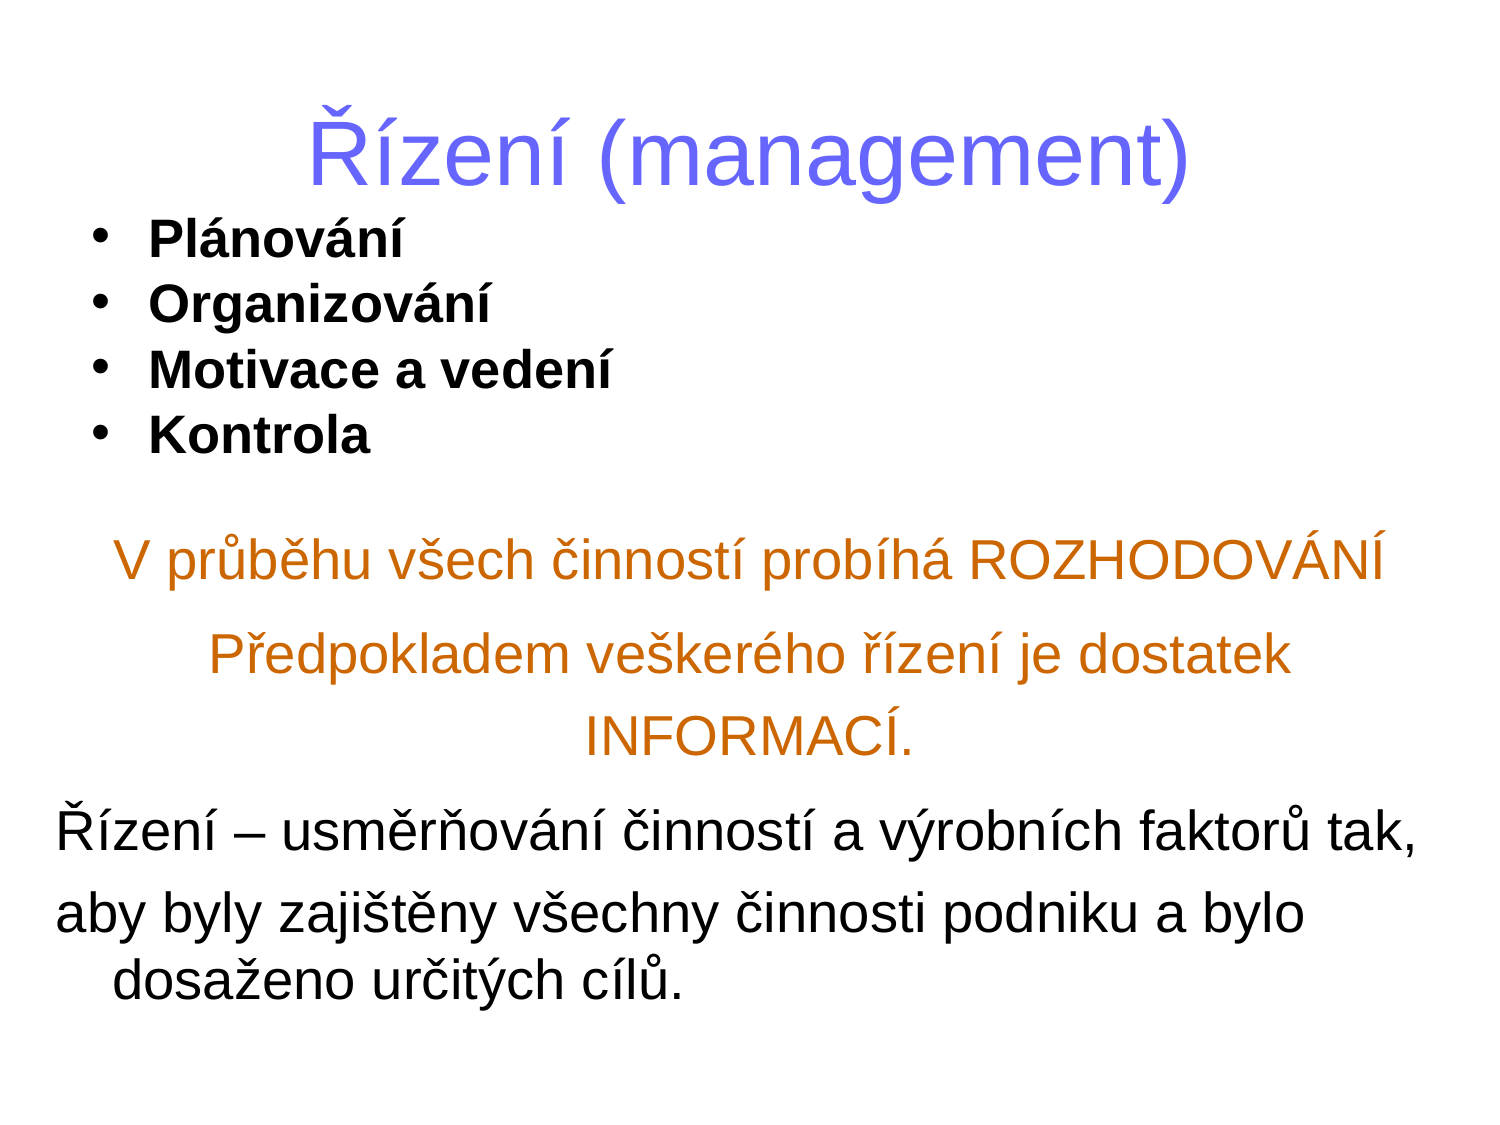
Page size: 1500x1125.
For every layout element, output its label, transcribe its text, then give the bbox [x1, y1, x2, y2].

title Řízení (management) [75, 54, 1426, 243]
text_box V průběhu všech činností probíhá ROZHODOVÁNÍ [75, 515, 1426, 609]
text_box Předpokladem veškerého řízení je dostatek INFORMACÍ. [75, 609, 1426, 764]
list Plánování Organizování Motivace a vedení Kontrola [76, 207, 1427, 611]
text_box Řízení – usměrňování činností a výrobních faktorů tak, aby byly zajištěny všechny činnosti podniku a bylo dosaženo určitých cílů. [41, 786, 1459, 1012]
